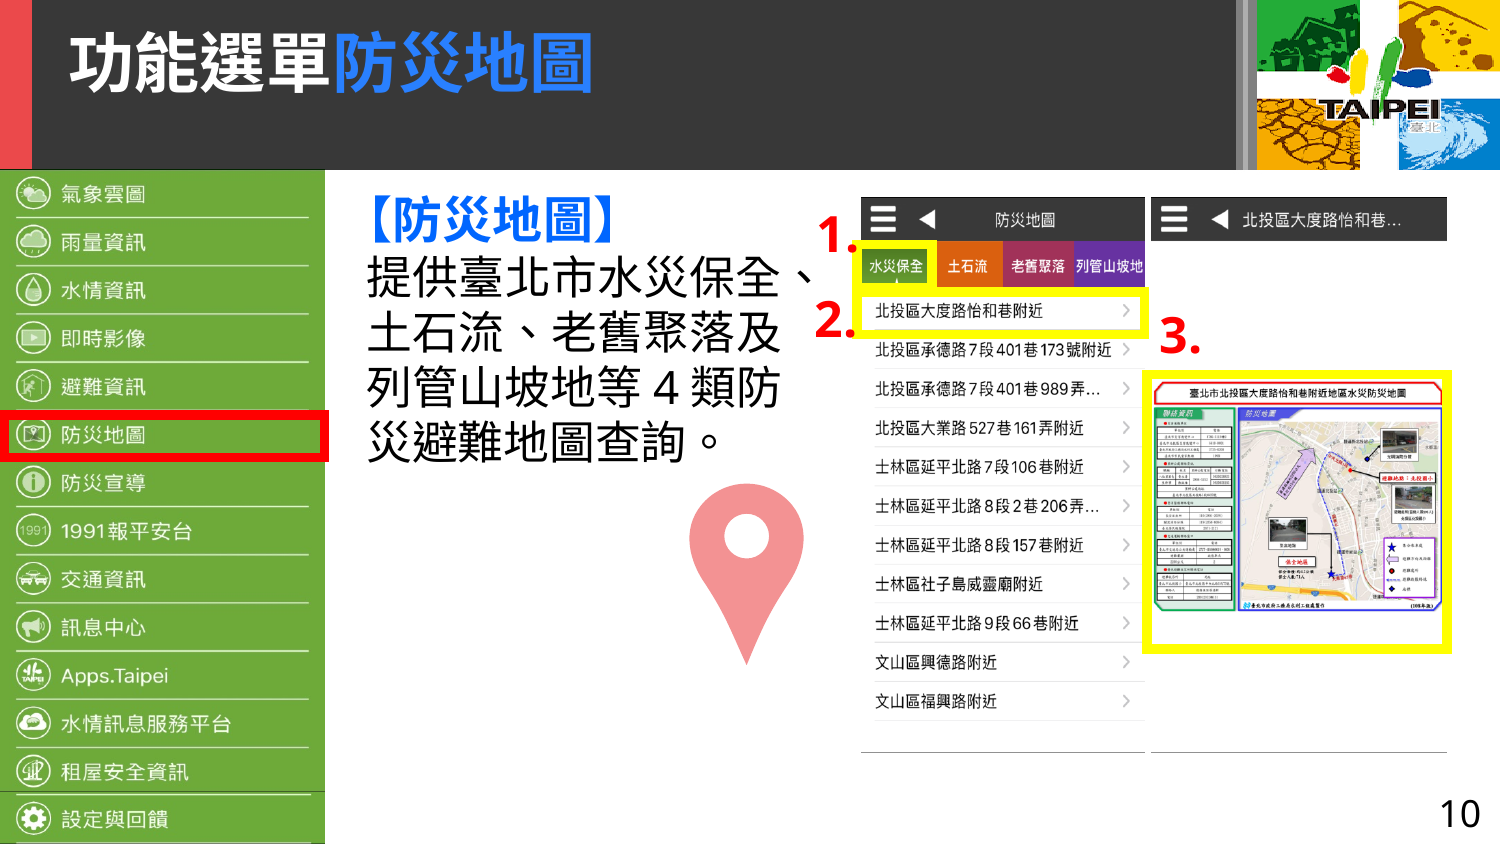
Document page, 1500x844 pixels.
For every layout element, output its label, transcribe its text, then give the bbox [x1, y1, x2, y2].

picture [0, 0, 1500, 844]
picture [9, 420, 320, 453]
text_box 2. [800, 280, 873, 355]
picture [873, 297, 1140, 330]
text_box 3. [1145, 297, 1218, 370]
picture [862, 249, 927, 283]
text_box 1. [802, 195, 875, 270]
text_box 【防災地圖】 提供臺北市水災保全、土石流、老舊聚落及列管山坡地等4類防災避難地圖查詢。 [327, 181, 798, 480]
picture [1152, 379, 1442, 644]
list 功能選單防災地圖 [53, 13, 1235, 109]
text_box [689, 483, 804, 666]
text_box 10 [1423, 782, 1500, 844]
